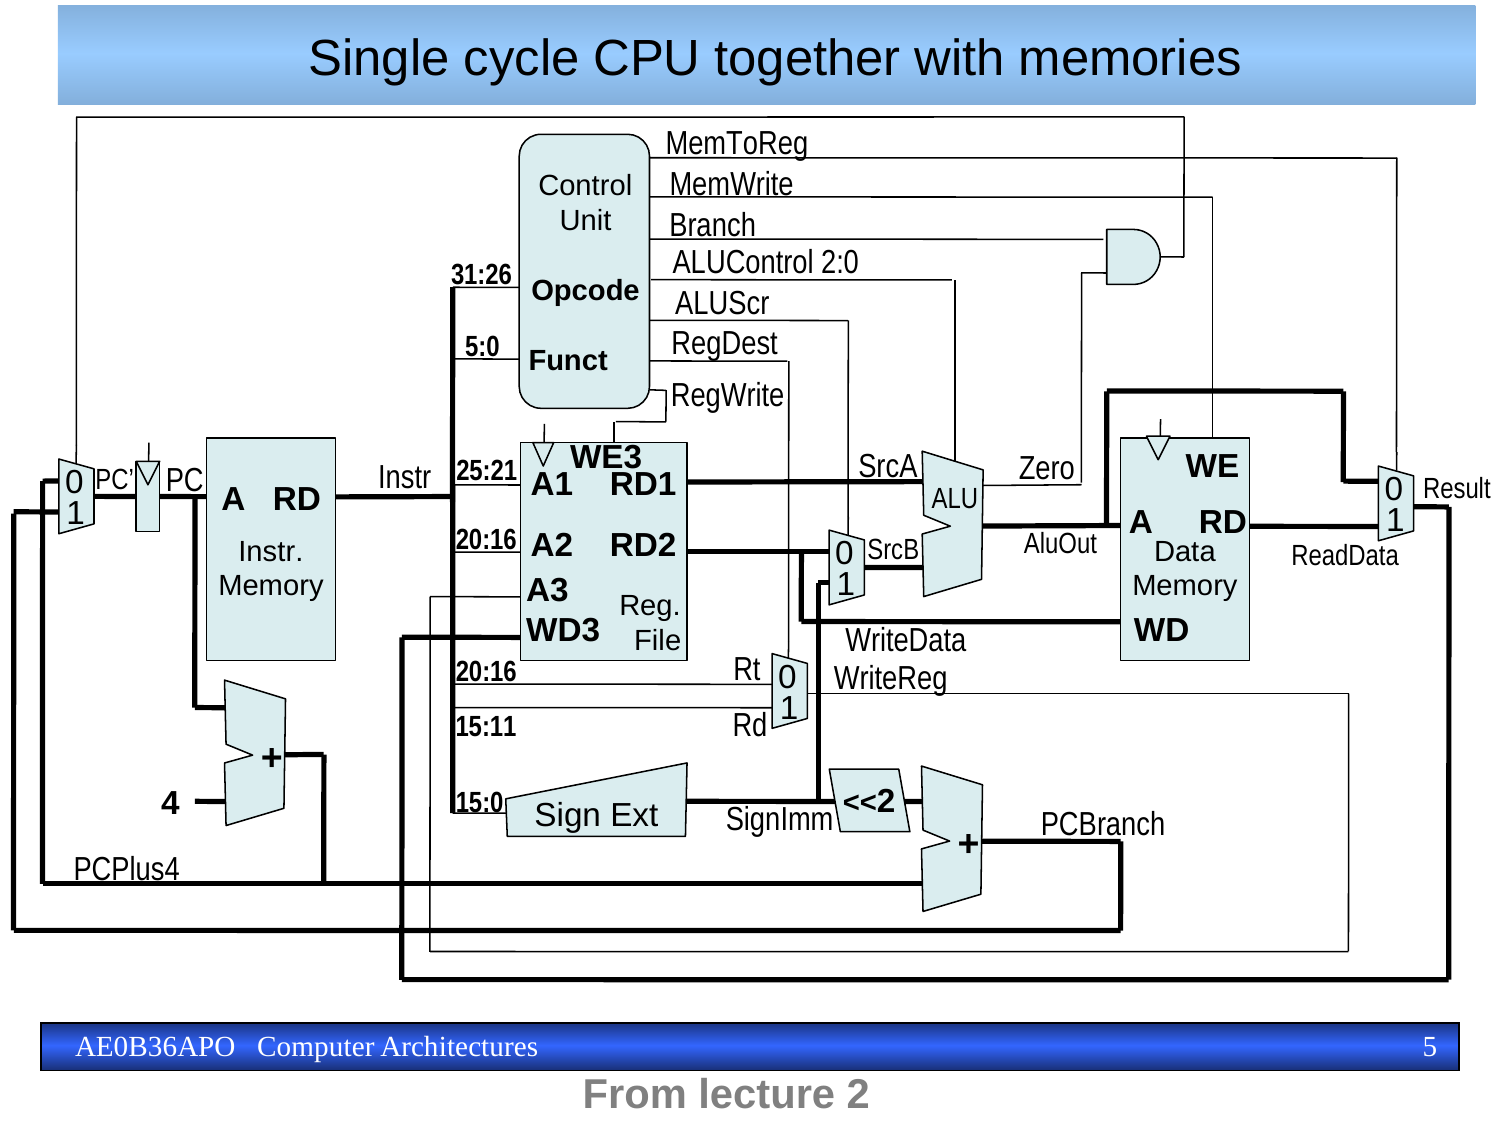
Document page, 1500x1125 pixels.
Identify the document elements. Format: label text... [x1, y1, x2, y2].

text_box [922, 451, 984, 516]
text_box + [939, 812, 999, 870]
text_box Reg. File [549, 442, 564, 455]
text_box ALU [925, 473, 985, 520]
text_box 0 [782, 667, 792, 680]
text_box [839, 828, 910, 832]
text_box WriteData [839, 611, 973, 664]
text_box Instr [372, 449, 438, 502]
text_box A RD [1116, 494, 1260, 547]
text_box Reg. File [520, 442, 537, 455]
text_box MemWrite [663, 168, 800, 209]
title Single cycle CPU together with memories [57, 5, 1476, 105]
text_box Instr. Memory [206, 437, 336, 470]
text_box [921, 844, 982, 912]
text_box A1 RD1 [520, 455, 688, 508]
text_box PCBranch [1034, 796, 1172, 849]
text_box [224, 680, 286, 751]
text_box ReadData [1285, 530, 1405, 578]
text_box 0 [839, 543, 849, 556]
text_box AluOut [1018, 518, 1104, 565]
text_box Reg. File [658, 442, 688, 455]
text_box A RD [206, 470, 336, 523]
text_box WriteData [913, 631, 924, 649]
text_box Reg. File [520, 569, 688, 661]
text_box Reg. File [520, 508, 688, 516]
text_box PCPlus4 [67, 841, 187, 893]
text_box A2 RD2 [520, 516, 688, 569]
text_box Zero [1012, 439, 1082, 492]
text_box WD [1120, 602, 1203, 654]
text_box WE [1171, 437, 1254, 490]
text_box [90, 467, 95, 525]
text_box Control Unit Opcode Funct [519, 134, 650, 409]
text_box 20:16 [449, 514, 520, 562]
text_box 15:11 [449, 701, 523, 749]
text_box 1 [773, 680, 805, 732]
text_box [532, 442, 554, 467]
text_box Result [1417, 463, 1497, 511]
text_box Data Memory [1120, 437, 1250, 494]
text_box [922, 520, 983, 597]
text_box WE3 [564, 429, 658, 482]
text_box [1146, 436, 1170, 460]
text_box 0 [1378, 461, 1409, 514]
text_box SrcA [852, 437, 924, 490]
text_box 31:26 [444, 249, 518, 297]
text_box ALUControl 2:0 [666, 234, 866, 287]
text_box [1409, 474, 1414, 532]
text_box [921, 766, 983, 837]
text_box 1 [830, 556, 862, 609]
text_box 0 [1388, 479, 1398, 492]
text_box RegWrite [664, 366, 791, 419]
text_box MemToReg [659, 115, 815, 168]
text_box ALUScr [663, 275, 782, 328]
text_box Data Memory [1120, 547, 1250, 661]
text_box Rd [726, 697, 774, 750]
text_box WriteReg [827, 650, 954, 703]
text_box PC’ [90, 454, 140, 502]
text_box Instr. Memory [206, 523, 336, 661]
text_box [1106, 229, 1161, 285]
text_box [803, 662, 808, 720]
text_box 0 [58, 454, 90, 507]
text_box 1 [60, 485, 91, 538]
text_box 0 [772, 648, 803, 701]
text_box Sign Ext [505, 762, 688, 837]
text_box RegDest [665, 315, 784, 366]
text_box SrcB [861, 524, 926, 572]
text_box 0 [69, 472, 79, 485]
text_box [136, 461, 160, 532]
text_box 0 [829, 525, 860, 578]
text_box <<2 [828, 771, 911, 828]
text_box 20:16 [449, 646, 523, 694]
text_box 5:0 [459, 321, 506, 369]
text_box 25:21 [456, 445, 520, 493]
text_box 4 [146, 773, 195, 830]
text_box Branch [663, 197, 763, 249]
text_box [224, 758, 285, 826]
text_box A3 WD3 [520, 562, 615, 654]
text_box 1 [1380, 492, 1411, 545]
text_box + [242, 727, 302, 784]
text_box SignImm [719, 791, 840, 843]
text_box 15:0 [449, 776, 510, 824]
text_box From lecture 2 [567, 1059, 886, 1125]
text_box [860, 538, 865, 596]
text_box PC [159, 452, 206, 504]
text_box Rt [727, 641, 767, 693]
